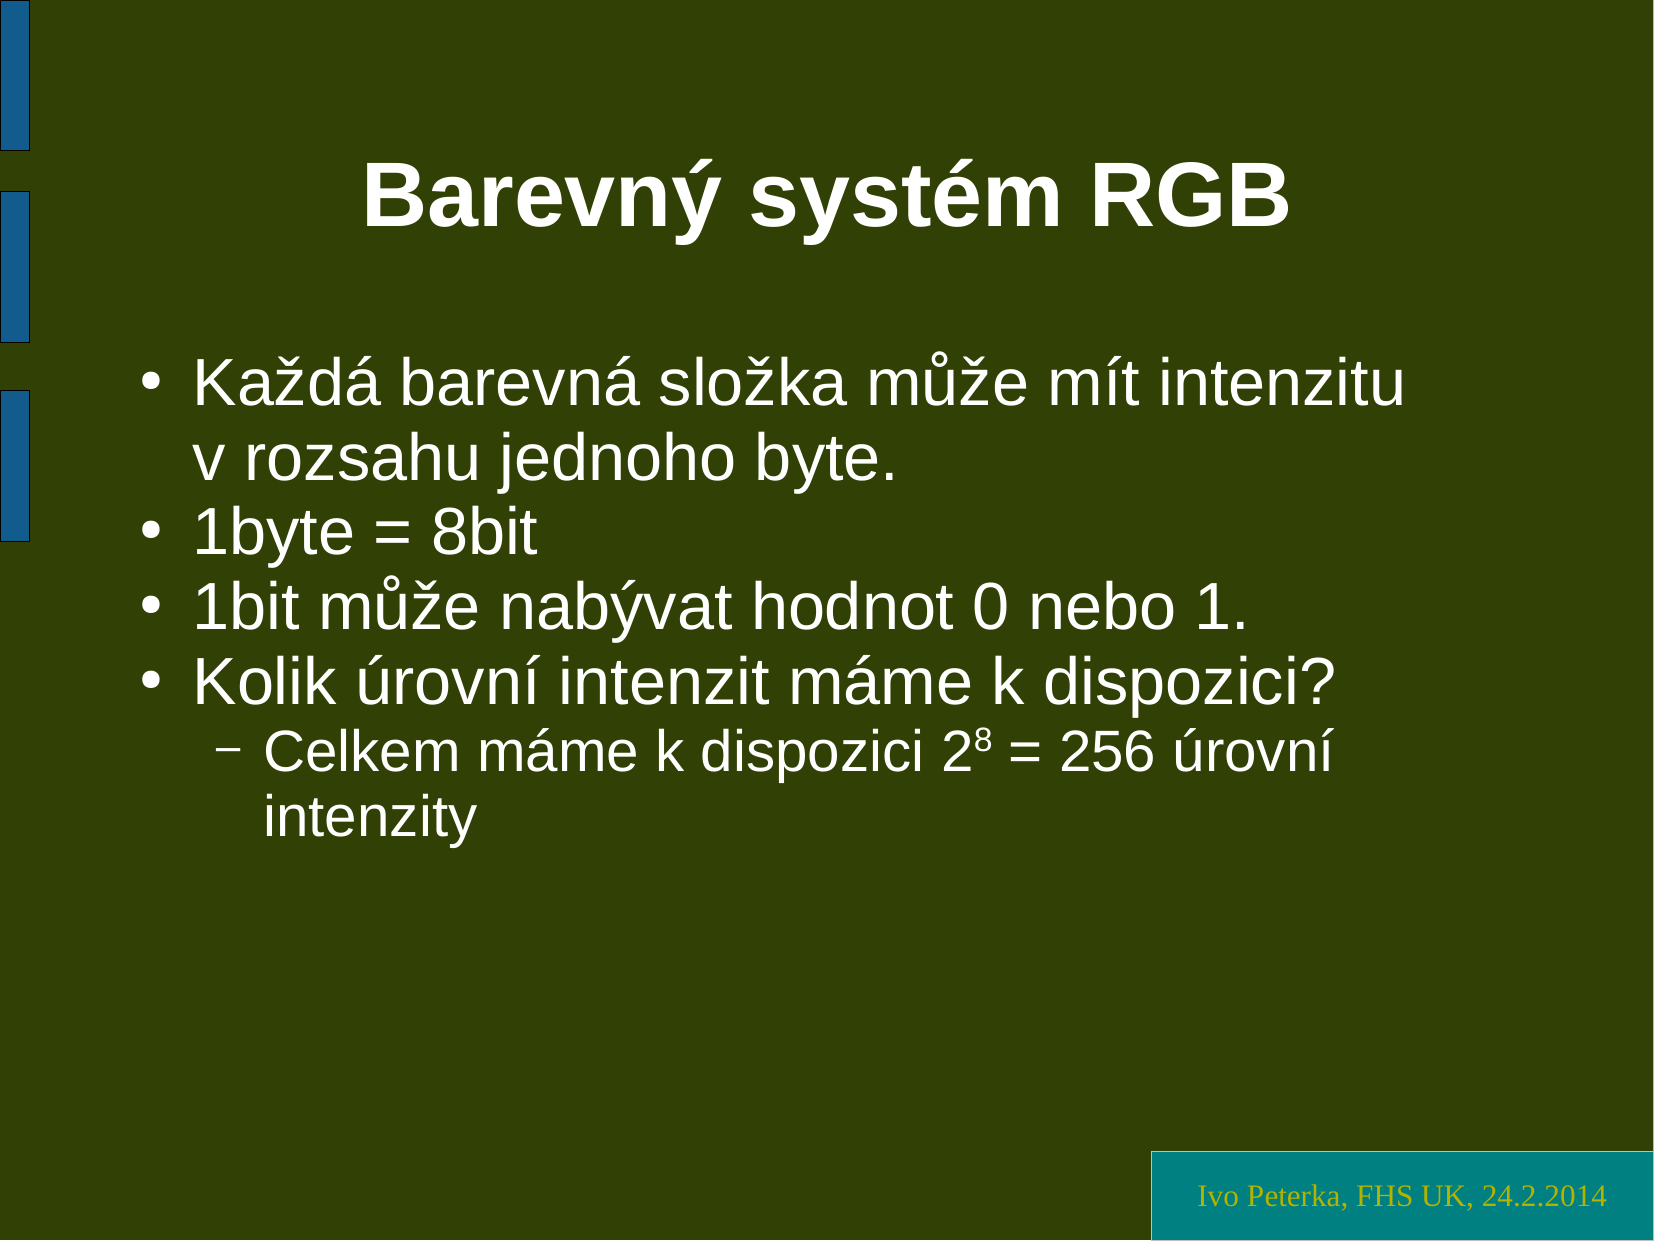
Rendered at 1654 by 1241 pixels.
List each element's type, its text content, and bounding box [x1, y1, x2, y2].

list Každá barevná složka může mít intenzitu v rozsahu jednoho byte. 1byte = 8bit 1bit může nabývat hodnot 0 nebo 1. Kolik úrovní intenzit máme k dispozici? Celkem máme k dispozici 28 = 256 úrovní intenzity [121, 344, 1534, 1112]
title Barevný systém RGB [121, 98, 1534, 291]
